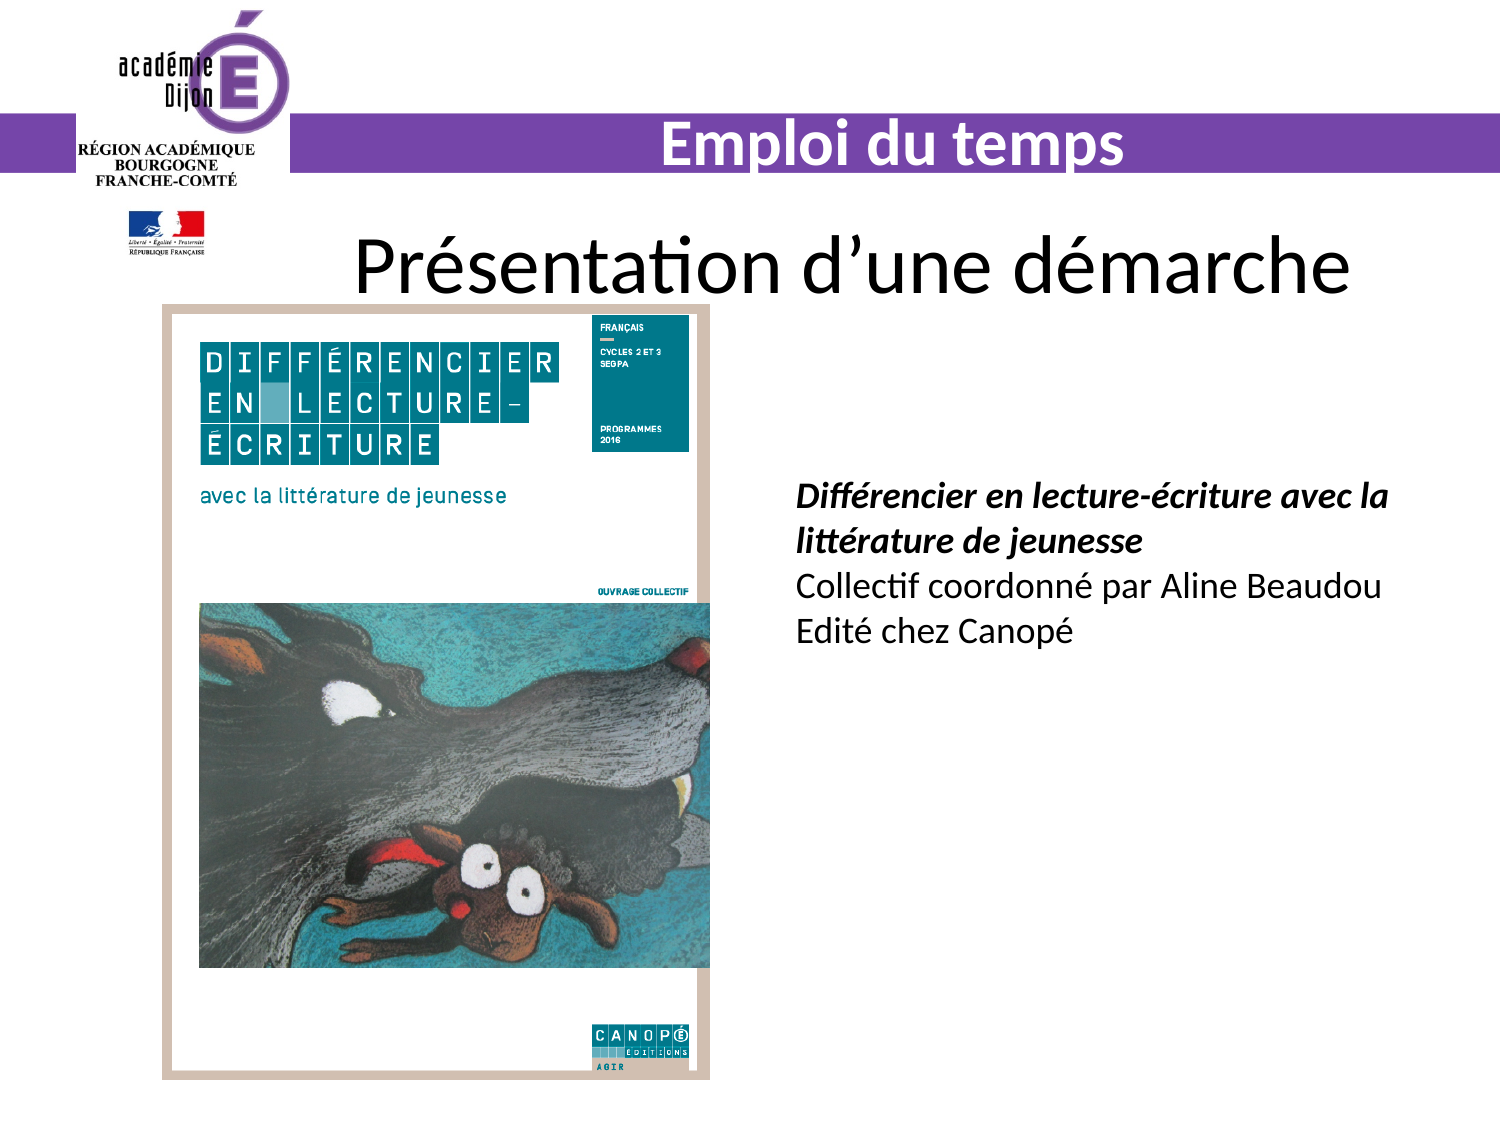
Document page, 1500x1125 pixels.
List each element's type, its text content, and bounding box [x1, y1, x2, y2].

text_box Différencier en lecture-écriture avec la littérature de jeunesse Collectif coordonné par Aline Beaudou Edité chez Canopé [781, 463, 1407, 659]
text_box Présentation d’une démarche [224, 203, 1500, 318]
picture [76, 8, 290, 256]
picture [162, 304, 710, 1080]
title Emploi du temps [360, 45, 1425, 203]
